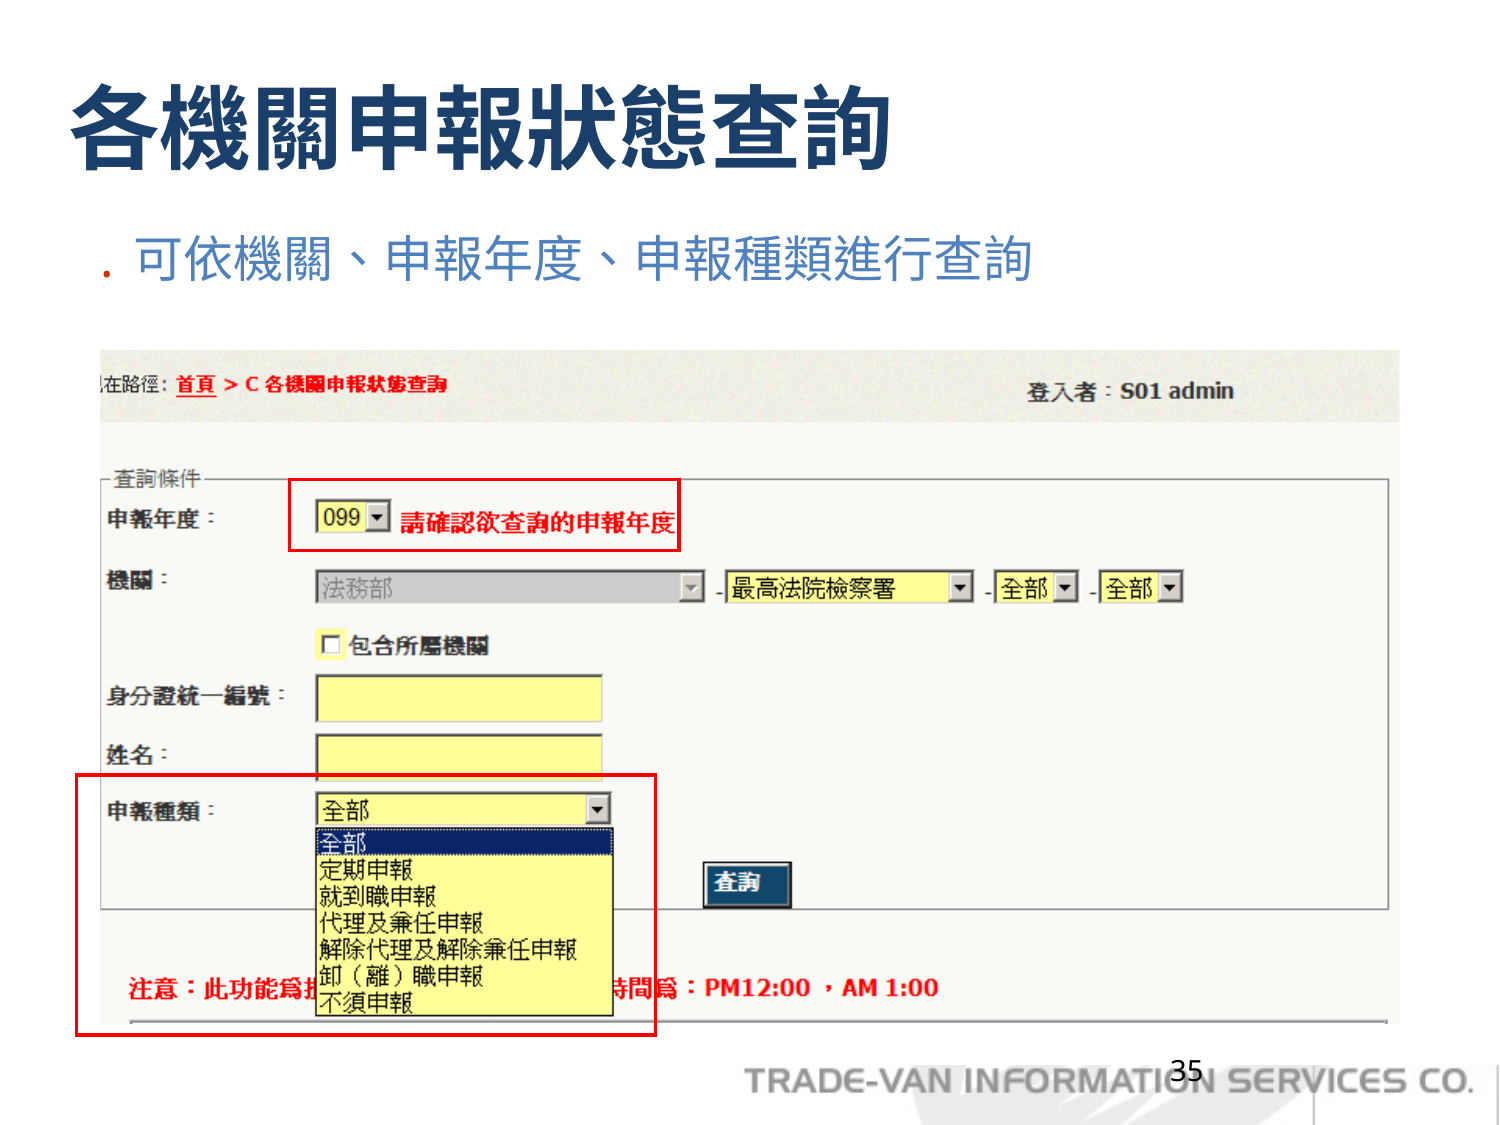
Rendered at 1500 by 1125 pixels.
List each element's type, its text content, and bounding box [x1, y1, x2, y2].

picture [100, 350, 1400, 1024]
text_box ․可依機關、申報年度、申報種類進行查詢 [77, 220, 1412, 338]
text_box 各機關申報狀態查詢 [53, 43, 1403, 208]
picture [100, 777, 654, 1024]
text_box [0, 0, 1500, 1100]
